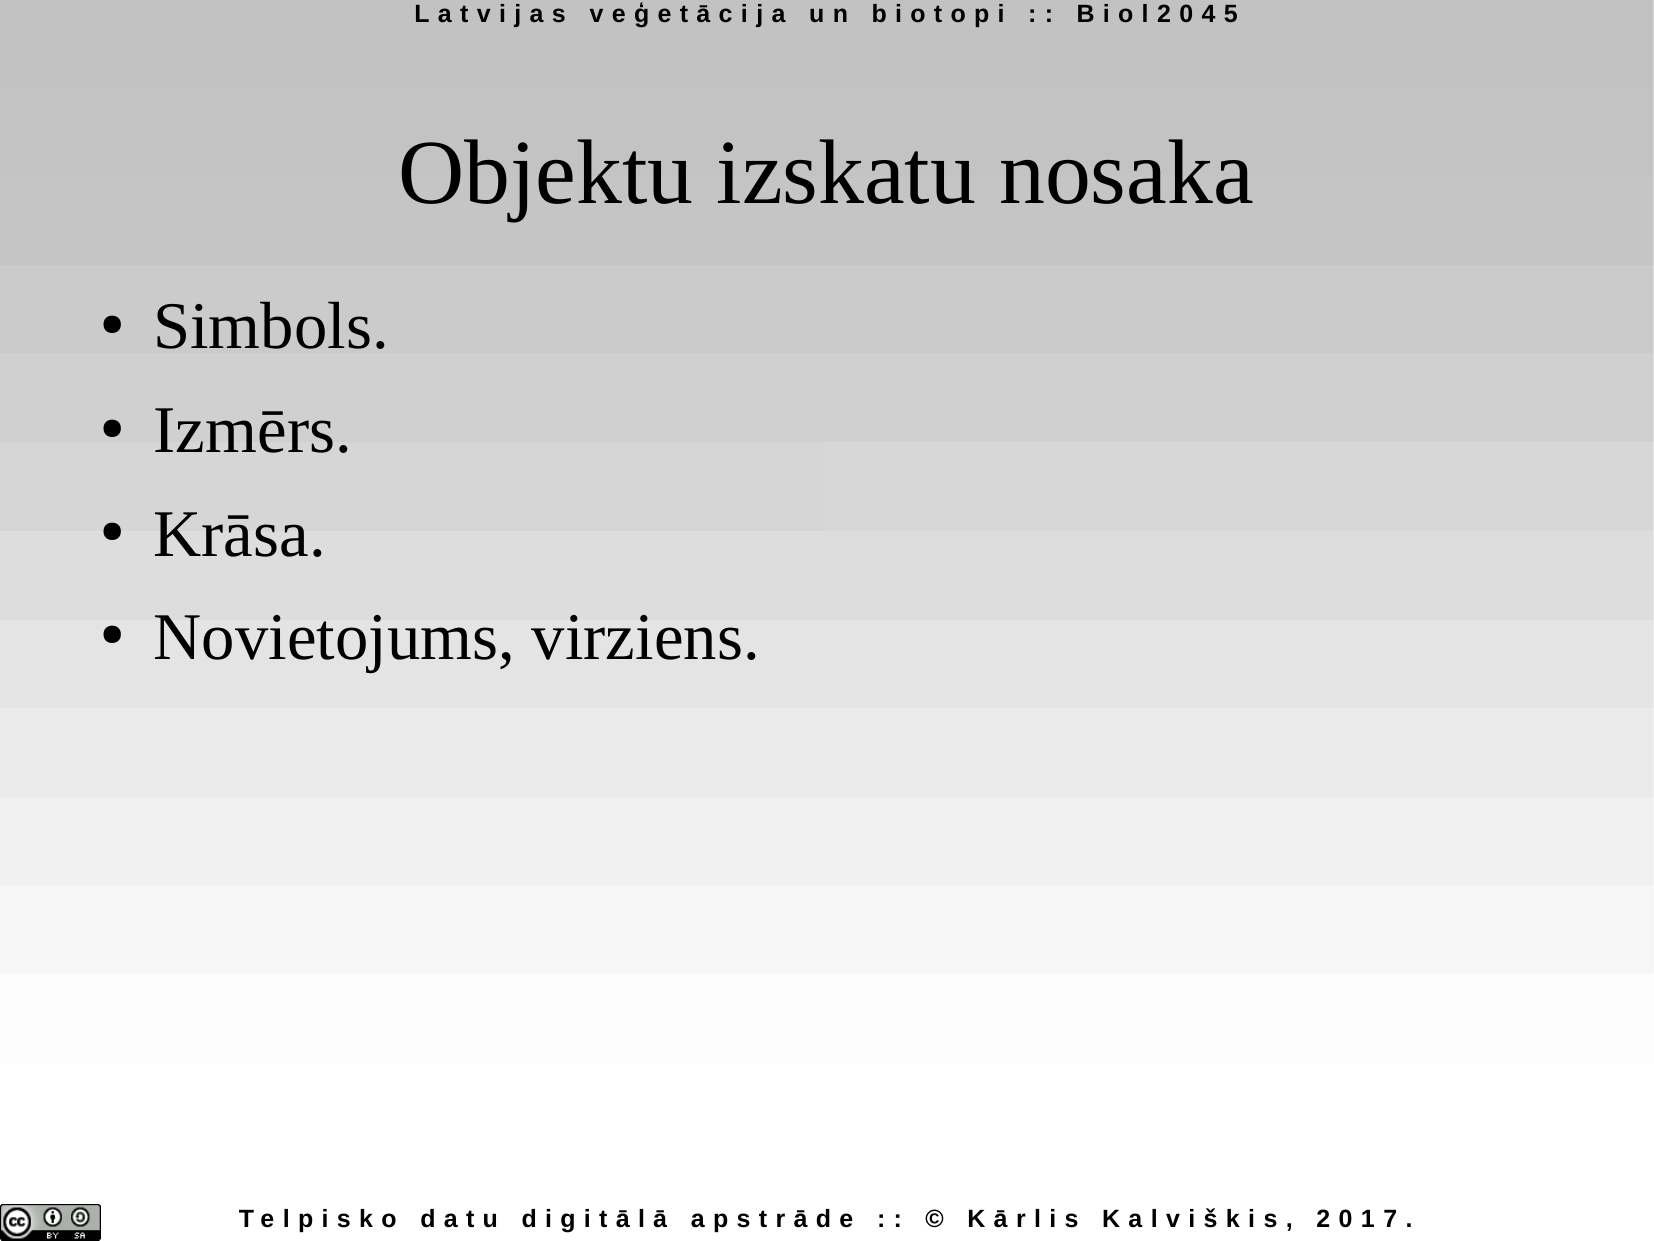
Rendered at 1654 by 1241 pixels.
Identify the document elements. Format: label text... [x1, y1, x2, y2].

title Objektu izskatu nosaka [29, 49, 1625, 296]
list Simbols. Izmērs. Krāsa. Novietojums, virziens. [82, 289, 1571, 1113]
picture [0, 0, 1654, 1241]
